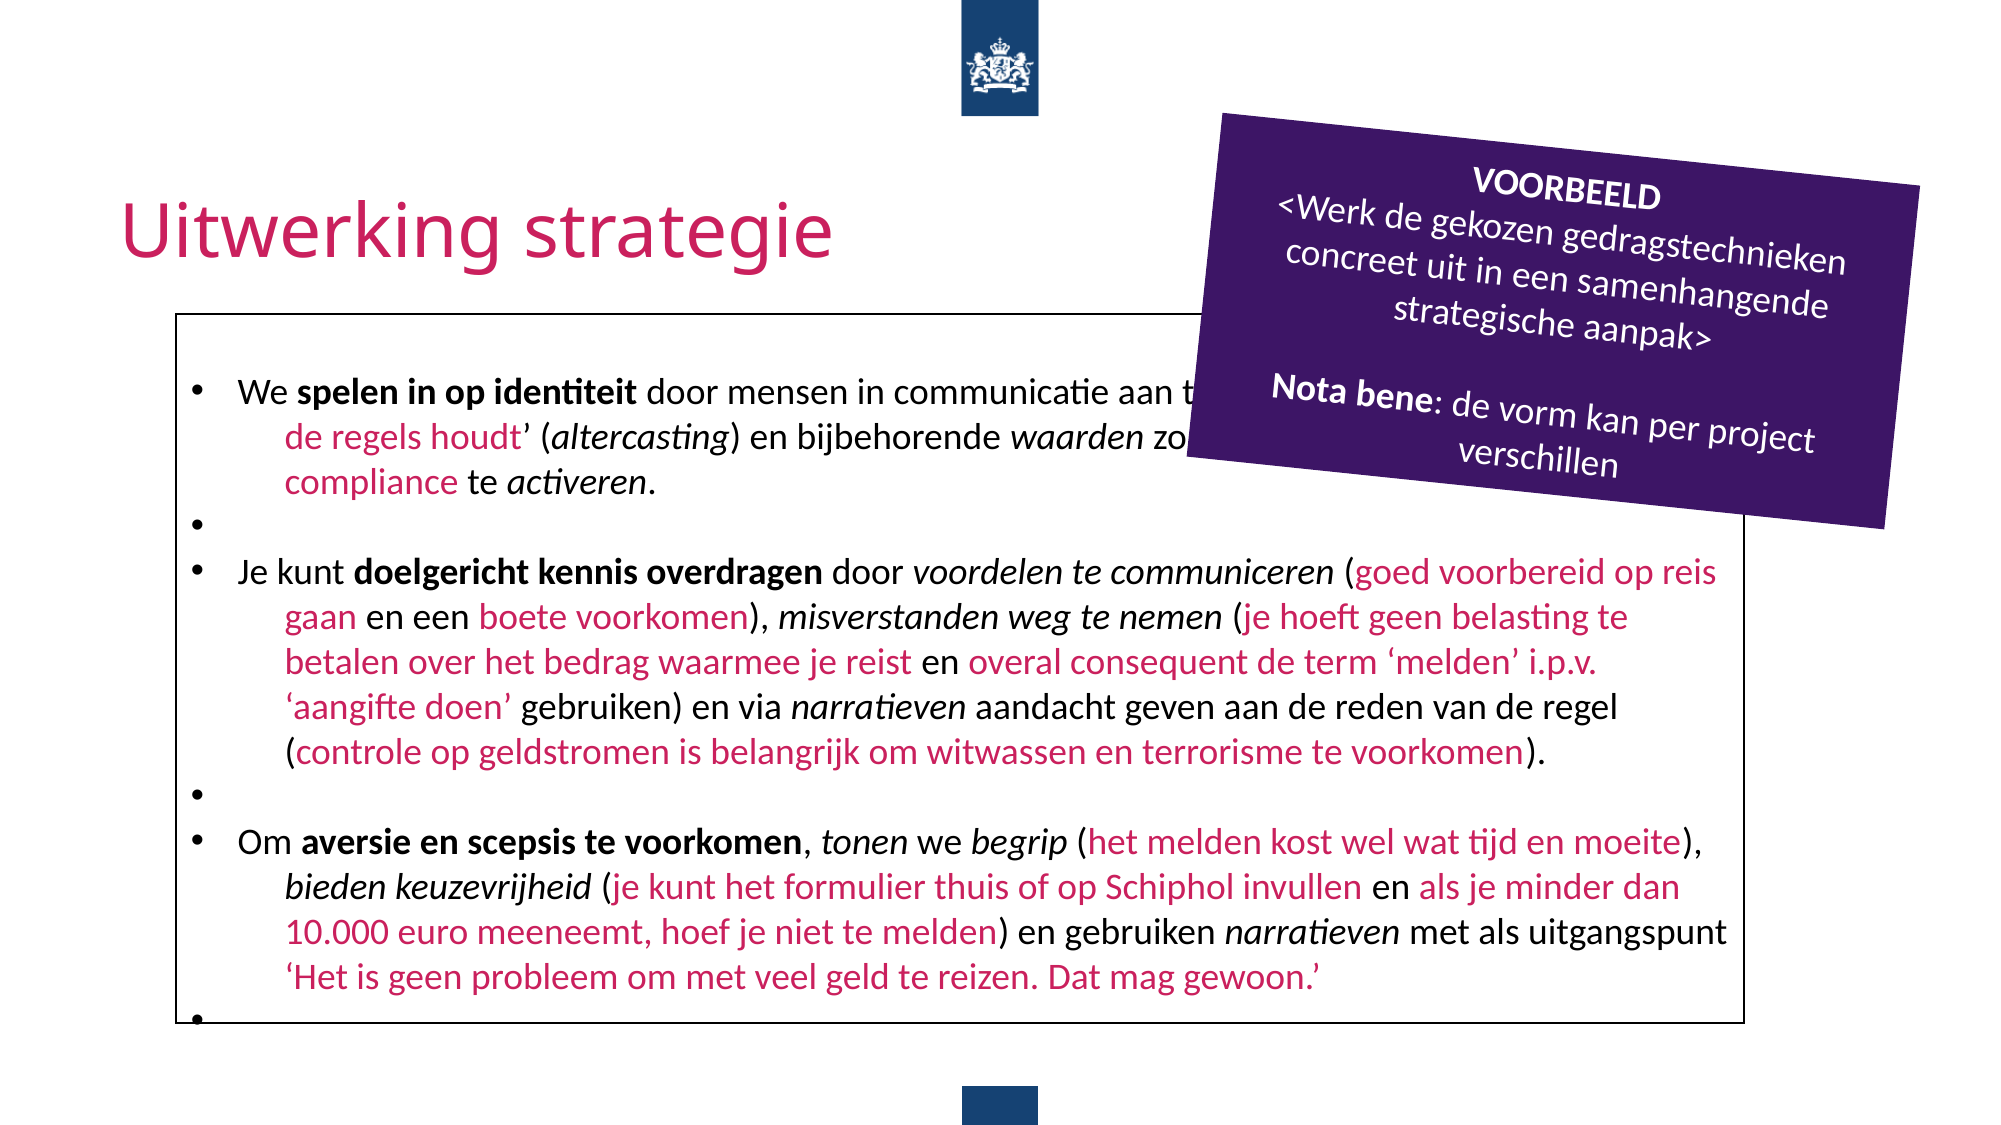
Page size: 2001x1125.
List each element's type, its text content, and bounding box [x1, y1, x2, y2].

text_box Uitwerking strategie [1329, 125, 1897, 185]
text_box VOORBEELD <Werk de gekozen gedragstechnieken concreet uit in een samenhangende strategische aanpak> Nota bene: de vorm kan per project verschillen [1188, 115, 1918, 528]
text_box We spelen in op identiteit door mensen in communicatie aan te spreken als ‘iemand die zich aan de regels houdt’ (altercasting) en bijbehorende waarden zoals verantwoordelijkheid en compliance te activeren. Je kunt doelgericht kennis overdragen door voordelen te communiceren (goed voorbereid op reis gaan en een boete voorkomen), misverstanden weg te nemen (je hoeft geen belasting te betalen over het bedrag waarmee je reist en overal consequent de term ‘melden’ i.p.v. ‘aangifte doen’ gebruiken) en via narratieven aandacht geven aan de reden van de regel (controle op geldstromen is belangrijk om witwassen en terrorisme te voorkomen). Om aversie en scepsis te voorkomen, tonen we begrip (het melden kost wel wat tijd en moeite), bieden keuzevrijheid (je kunt het formulier thuis of op Schiphol invullen en als je minder dan 10.000 euro meeneemt, hoef je niet te melden) en gebruiken narratieven met als uitgangspunt ‘Het is geen probleem om met veel geld te reizen. Dat mag gewoon.’ [176, 314, 1744, 1023]
text_box Uitwerking strategie [104, 125, 1223, 281]
